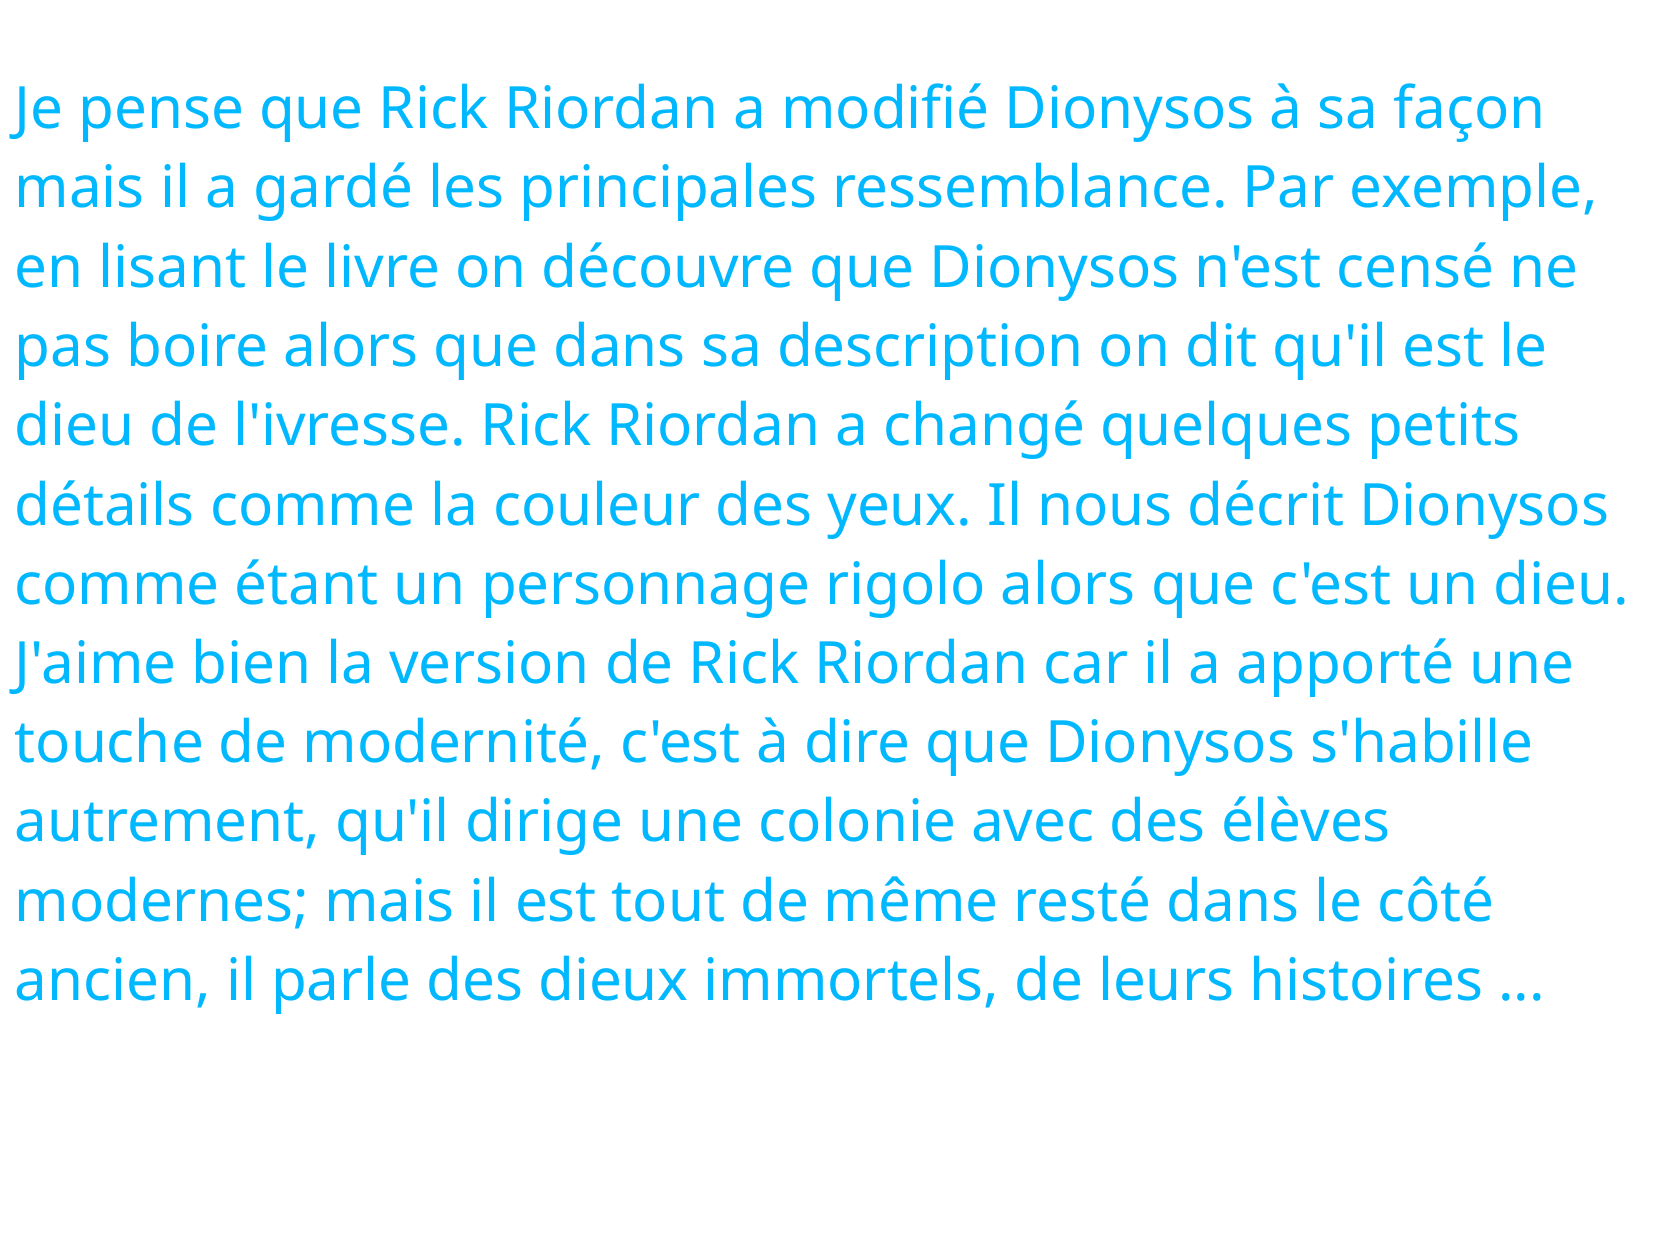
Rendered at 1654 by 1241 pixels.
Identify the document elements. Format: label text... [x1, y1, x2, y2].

text_box Je pense que Rick Riordan a modifié Dionysos à sa façon mais il a gardé les principales ressemblance. Par exemple, en lisant le livre on découvre que Dionysos n'est censé ne pas boire alors que dans sa description on dit qu'il est le dieu de l'ivresse. Rick Riordan a changé quelques petits détails comme la couleur des yeux. Il nous décrit Dionysos comme étant un personnage rigolo alors que c'est un dieu. J'aime bien la version de Rick Riordan car il a apporté une touche de modernité, c'est à dire que Dionysos s'habille autrement, qu'il dirige une colonie avec des élèves modernes; mais il est tout de même resté dans le côté ancien, il parle des dieux immortels, de leurs histoires ... [0, 59, 1648, 1052]
